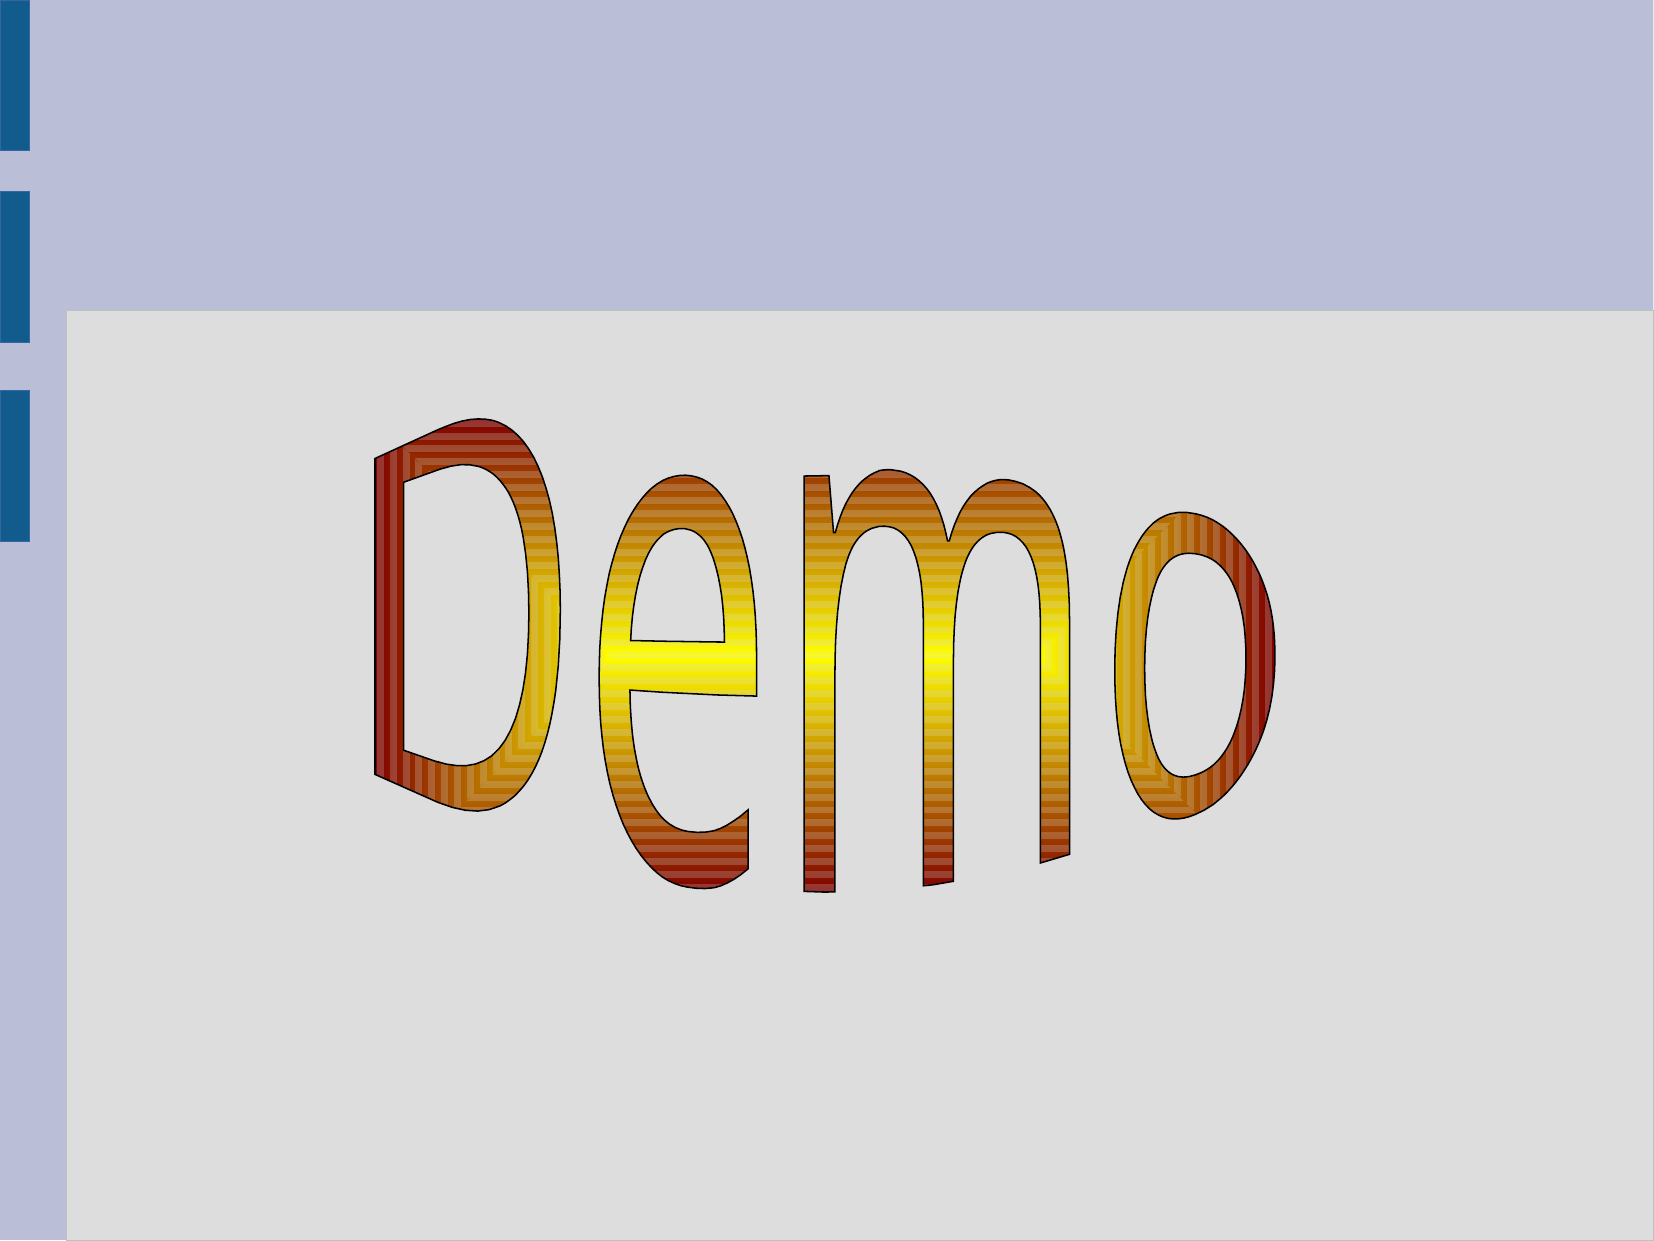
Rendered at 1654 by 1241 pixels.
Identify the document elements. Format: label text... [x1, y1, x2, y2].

text_box Demo [599, 475, 757, 889]
text_box Demo [375, 418, 561, 812]
text_box Demo [804, 469, 1070, 893]
text_box Demo [1114, 512, 1275, 819]
